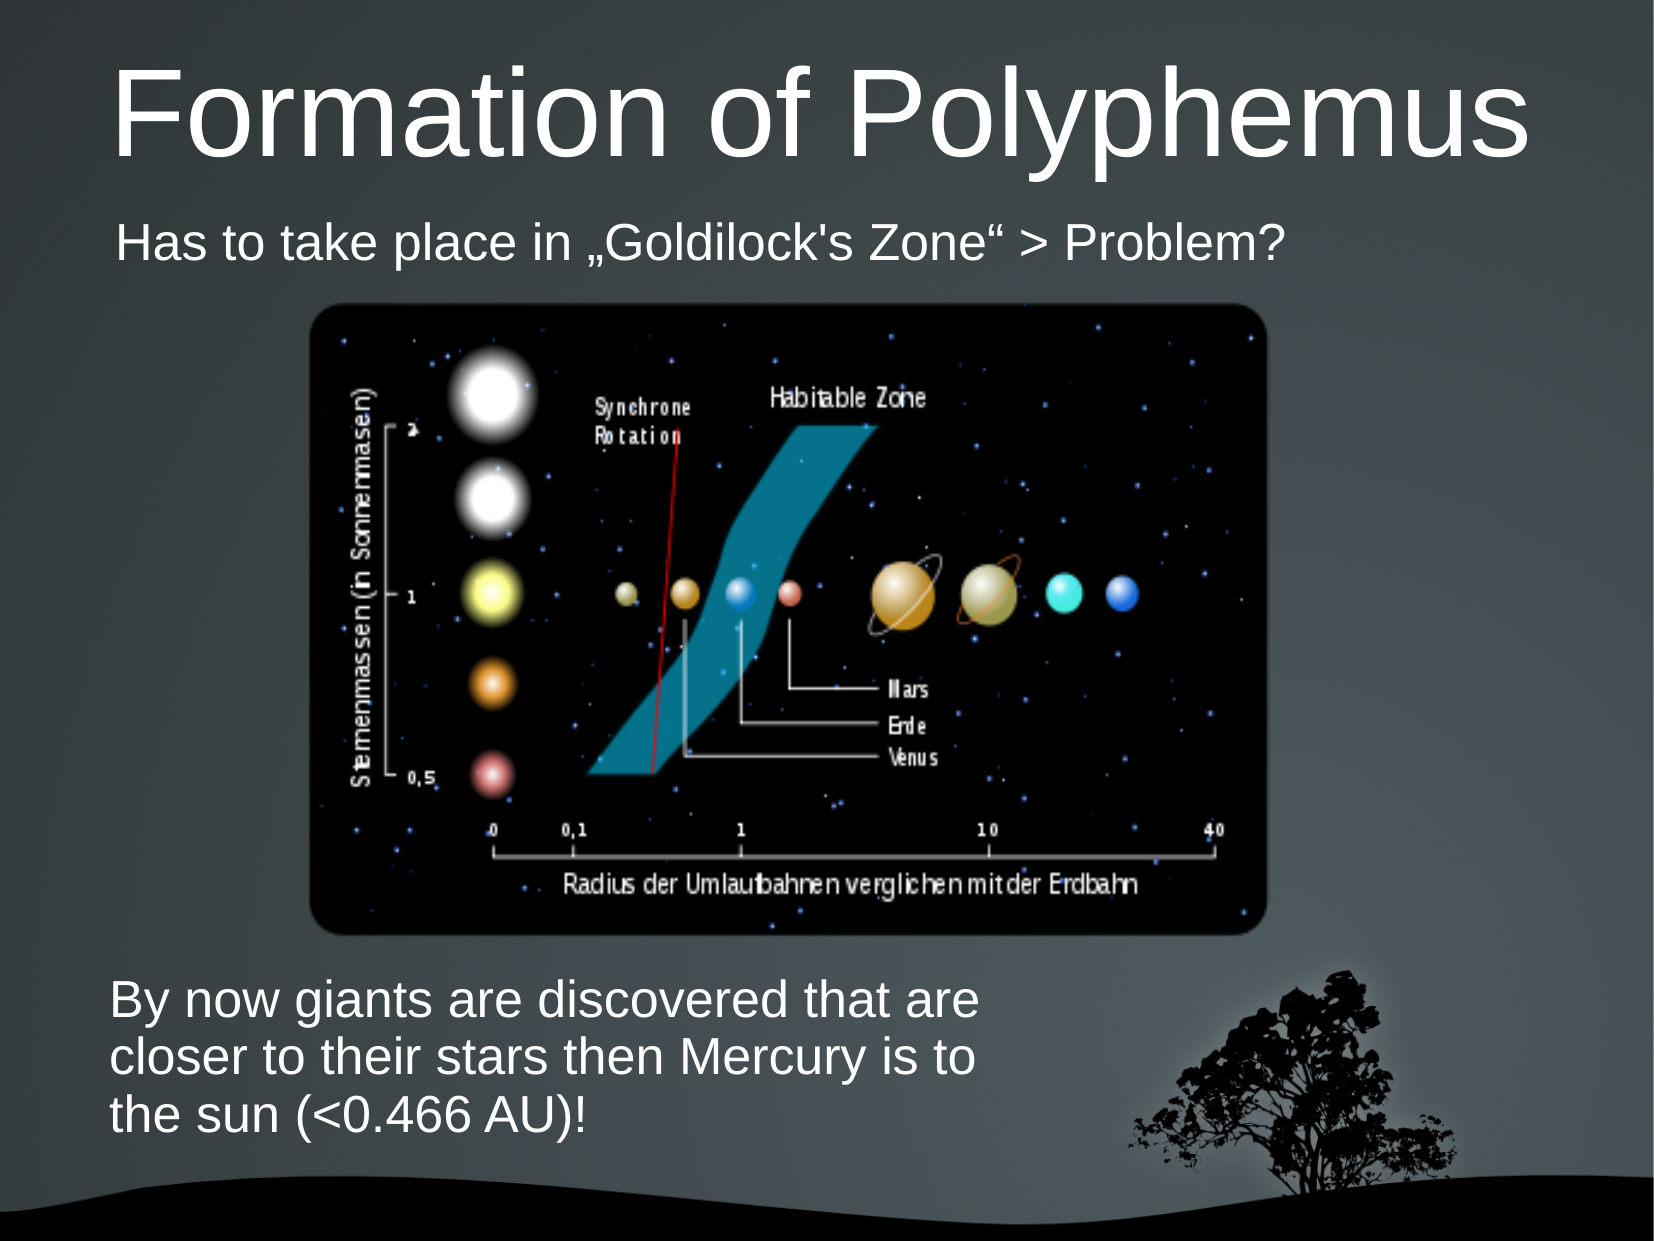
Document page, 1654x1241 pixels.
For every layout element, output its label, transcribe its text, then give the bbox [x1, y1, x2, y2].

text_box Formation of Polyphemus [94, 35, 1571, 191]
text_box Has to take place in „Goldilock's Zone“ > Problem? [100, 205, 1607, 839]
picture [0, 0, 1654, 1241]
text_box By now giants are discovered that are closer to their stars then Mercury is to the sun (<0.466 AU)! [94, 962, 996, 1152]
